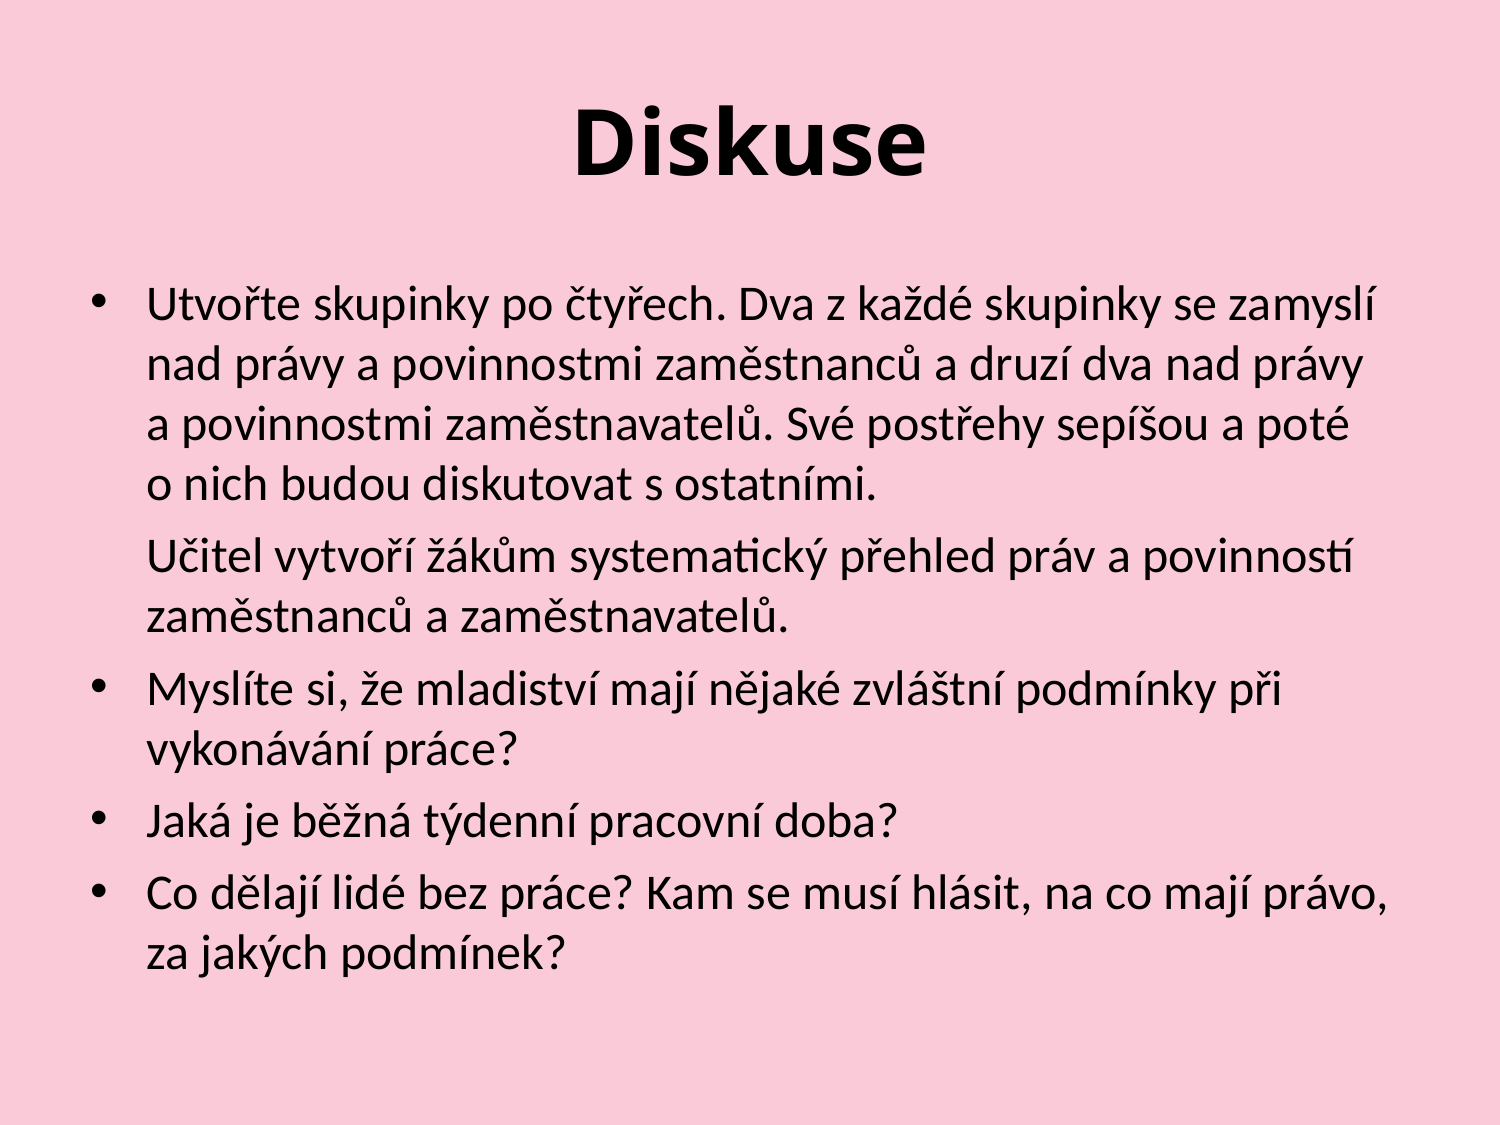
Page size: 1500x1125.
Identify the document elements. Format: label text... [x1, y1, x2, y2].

list Utvořte skupinky po čtyřech. Dva z každé skupinky se zamyslí nad právy a povinnostmi zaměstnanců a druzí dva nad právy a povinnostmi zaměstnavatelů. Své postřehy sepíšou a poté o nich budou diskutovat s ostatními. Učitel vytvoří žákům systematický přehled práv a povinností zaměstnanců a zaměstnavatelů. Myslíte si, že mladiství mají nějaké zvláštní podmínky při vykonávání práce? Jaká je běžná týdenní pracovní doba? Co dělají lidé bez práce? Kam se musí hlásit, na co mají právo, za jakých podmínek? [75, 262, 1426, 1006]
title Diskuse [75, 45, 1426, 233]
